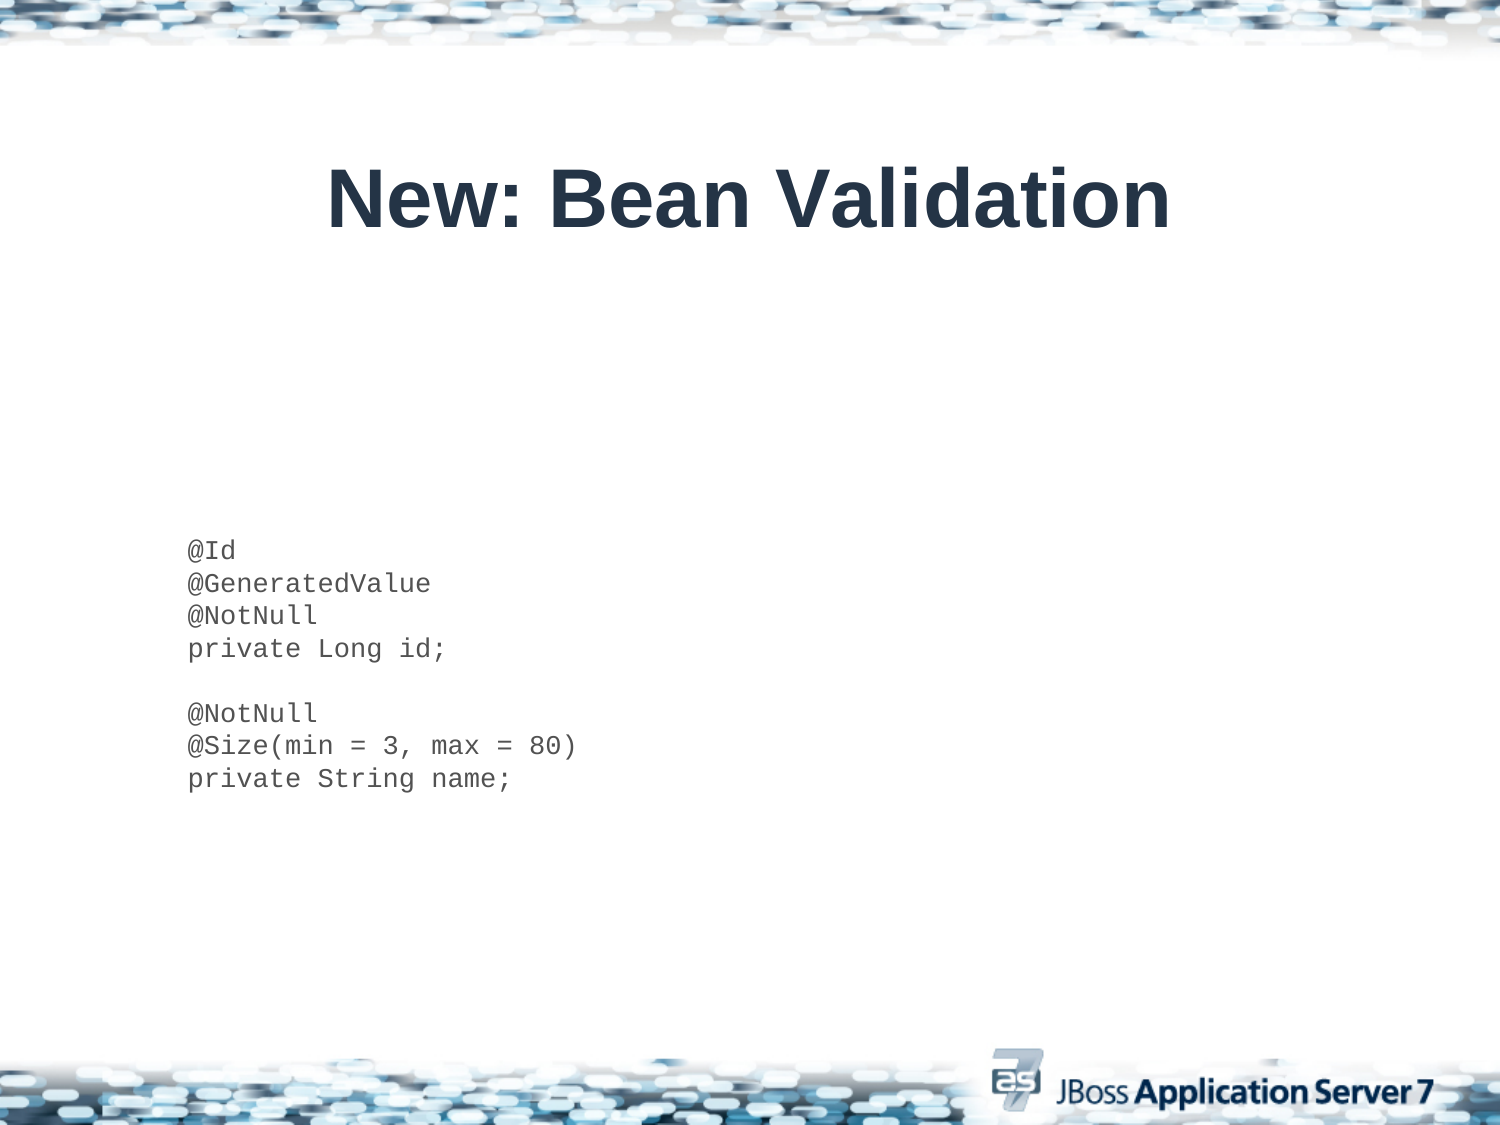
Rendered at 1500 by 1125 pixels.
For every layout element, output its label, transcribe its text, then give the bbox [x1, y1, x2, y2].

subtitle @Id @GeneratedValue @NotNull private Long id; @NotNull @Size(min = 3, max = 80) private String name; [112, 332, 1388, 993]
title New: Bean Validation [112, 68, 1388, 320]
picture [0, 0, 1500, 1125]
